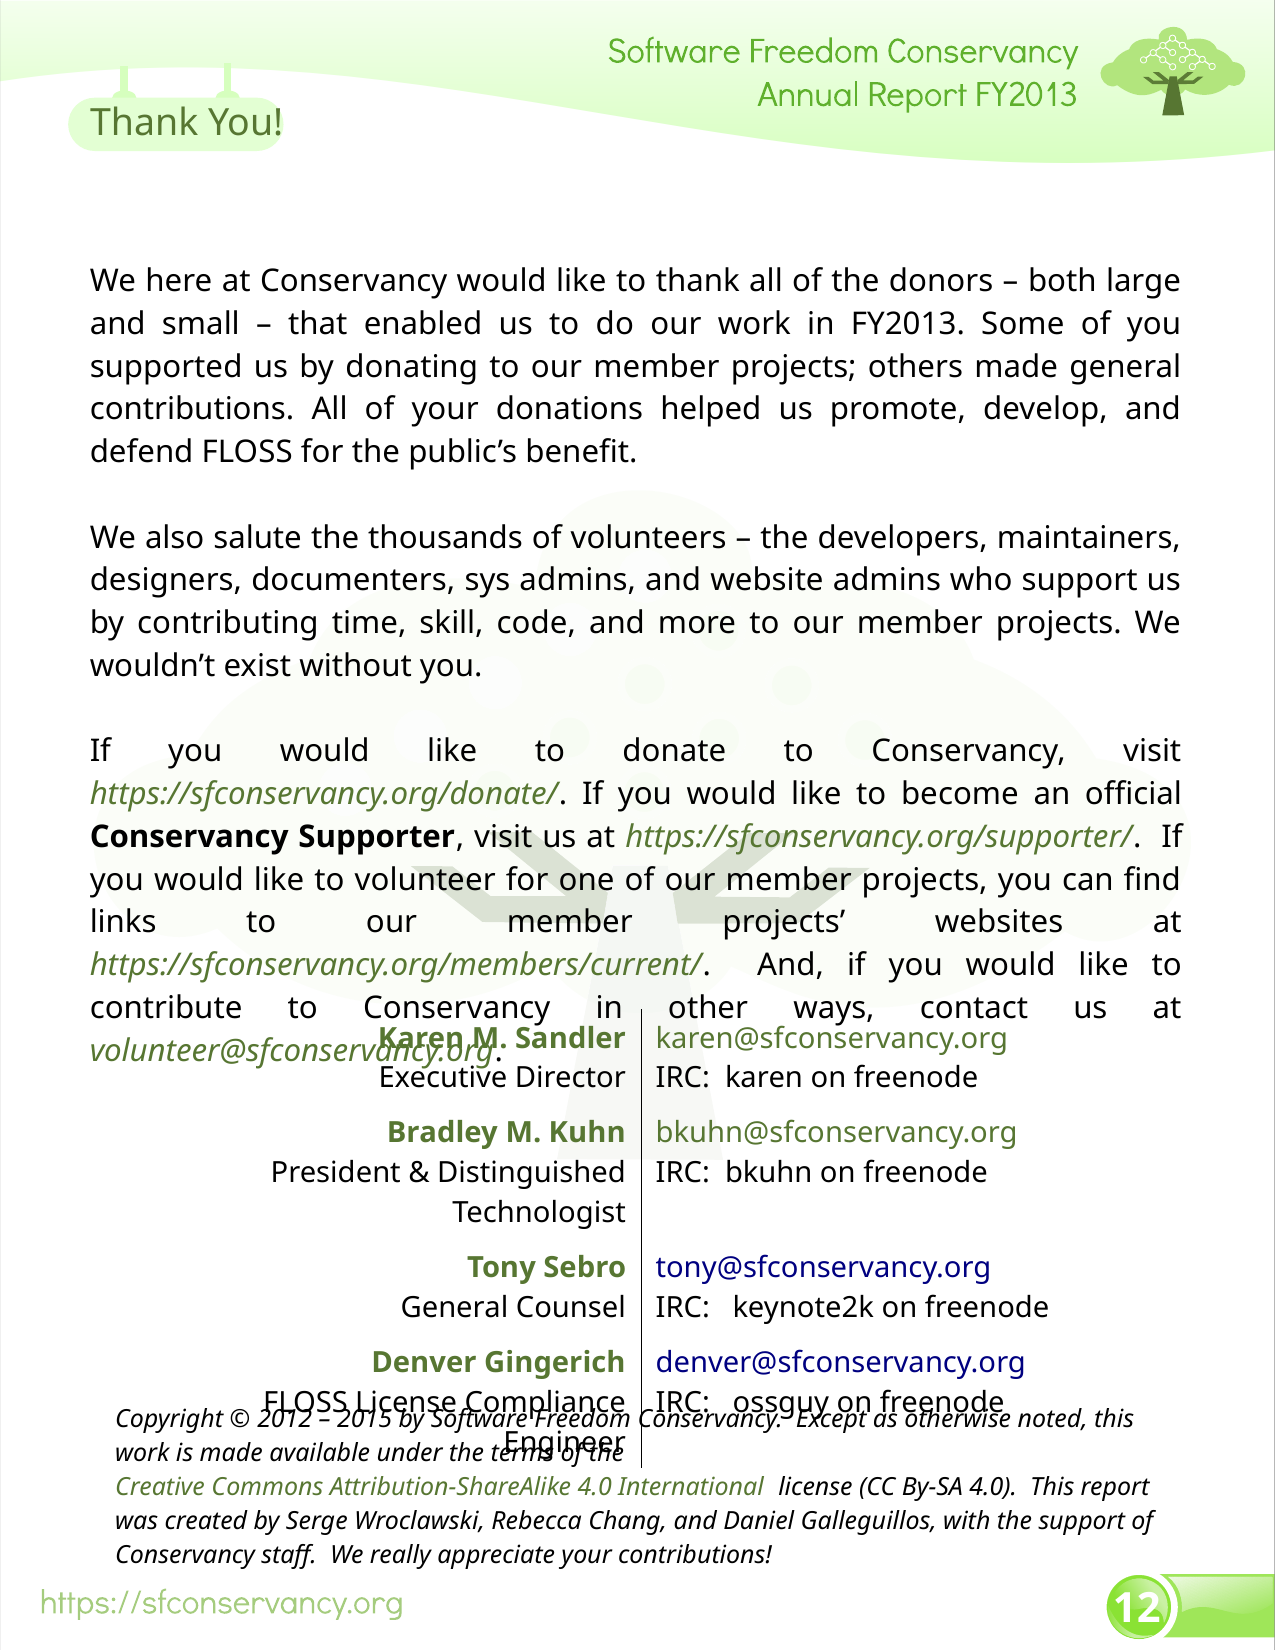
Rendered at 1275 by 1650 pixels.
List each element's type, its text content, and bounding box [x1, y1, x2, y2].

table_cell tony@sfconservancy.org IRC: keynote2k on freenode [642, 1239, 1145, 1334]
table_cell Bradley M. Kuhn President & Distinguished Technologist [136, 1104, 641, 1239]
text_box Thank You! [75, 87, 273, 153]
table_header Karen M. Sandler Executive Director [136, 1009, 641, 1104]
table_cell bkuhn@sfconservancy.org IRC: bkuhn on freenode [642, 1104, 1145, 1239]
table_cell Denver Gingerich FLOSS License Compliance Engineer [136, 1334, 641, 1393]
table_cell Tony Sebro General Counsel [136, 1239, 641, 1334]
table_cell denver@sfconservancy.org IRC: ossguy on freenode [642, 1334, 1145, 1393]
text_box We here at Conservancy would like to thank all of the donors – both large and small – that enabled us to do our work in FY2013. Some of you supported us by donating to our member projects; others made general contributions. All of your donations helped us promote, develop, and defend FLOSS for the public’s benefit. We also salute the thousands of volunteers – the developers, maintainers, designers, documenters, sys admins, and website admins who support us by contributing time, skill, code, and more to our member projects. We wouldn’t exist without you. If you would like to donate to Conservancy, visit https://sfconservancy.org/donate/. If you would like to become an official Conservancy Supporter, visit us at https://sfconservancy.org/supporter/. If you would like to volunteer for one of our member projects, you can find links to our member projects’ websites at https://sfconservancy.org/members/current/. And, if you would like to contribute to Conservancy in other ways, contact us at volunteer@sfconservancy.org. [75, 207, 1201, 962]
table_header karen@sfconservancy.org IRC: karen on freenode [642, 1009, 1145, 1104]
text_box Copyright © 2012 – 2015 by Software Freedom Conservancy. Except as otherwise noted, this work is made available under the terms of the Creative Commons Attribution-ShareAlike 4.0 International license (CC By-SA 4.0). This report was created by Serge Wroclawski, Rebecca Chang, and Daniel Galleguillos, with the support of Conservancy staff. We really appreciate your contributions! [100, 1393, 1186, 1574]
